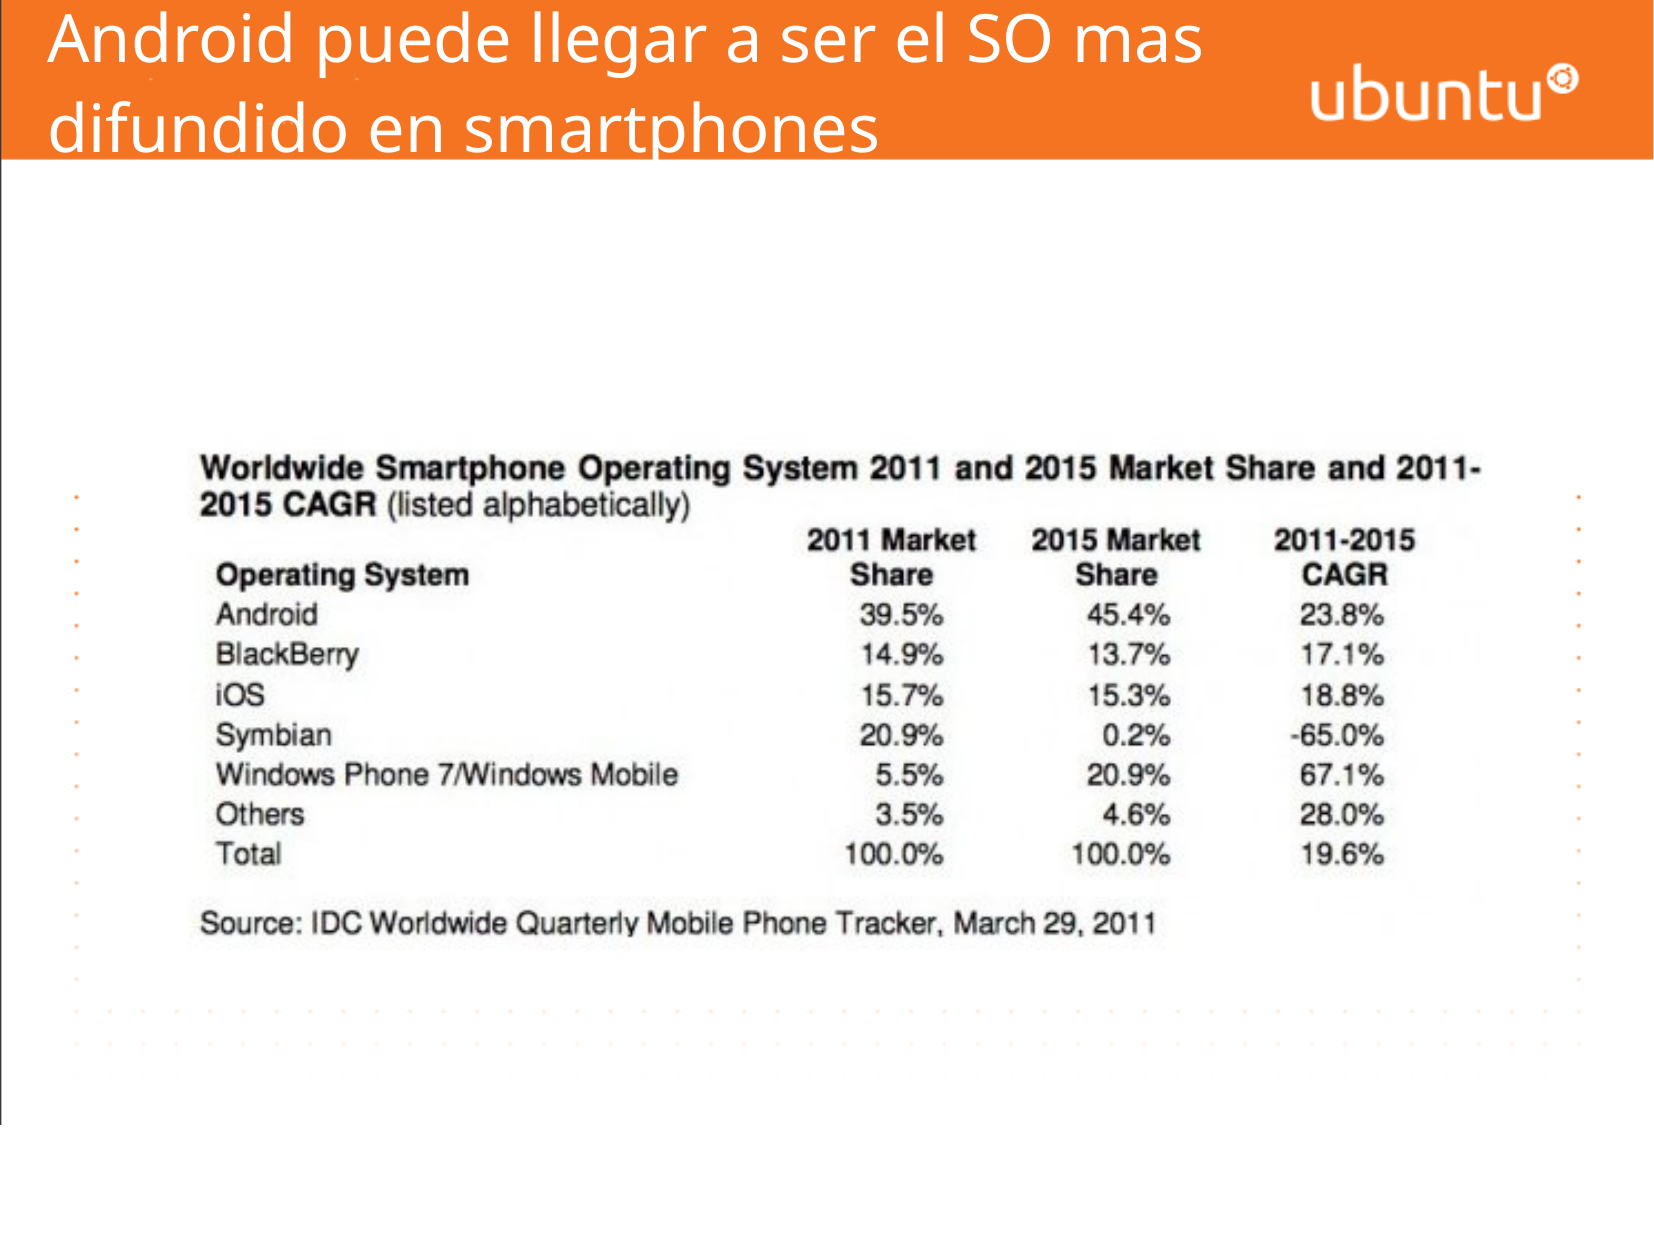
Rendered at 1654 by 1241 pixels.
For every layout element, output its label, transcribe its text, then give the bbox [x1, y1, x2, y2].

picture [0, 0, 1654, 1125]
title Android puede llegar a ser el SO mas difundido en smartphones [47, 6, 1276, 157]
